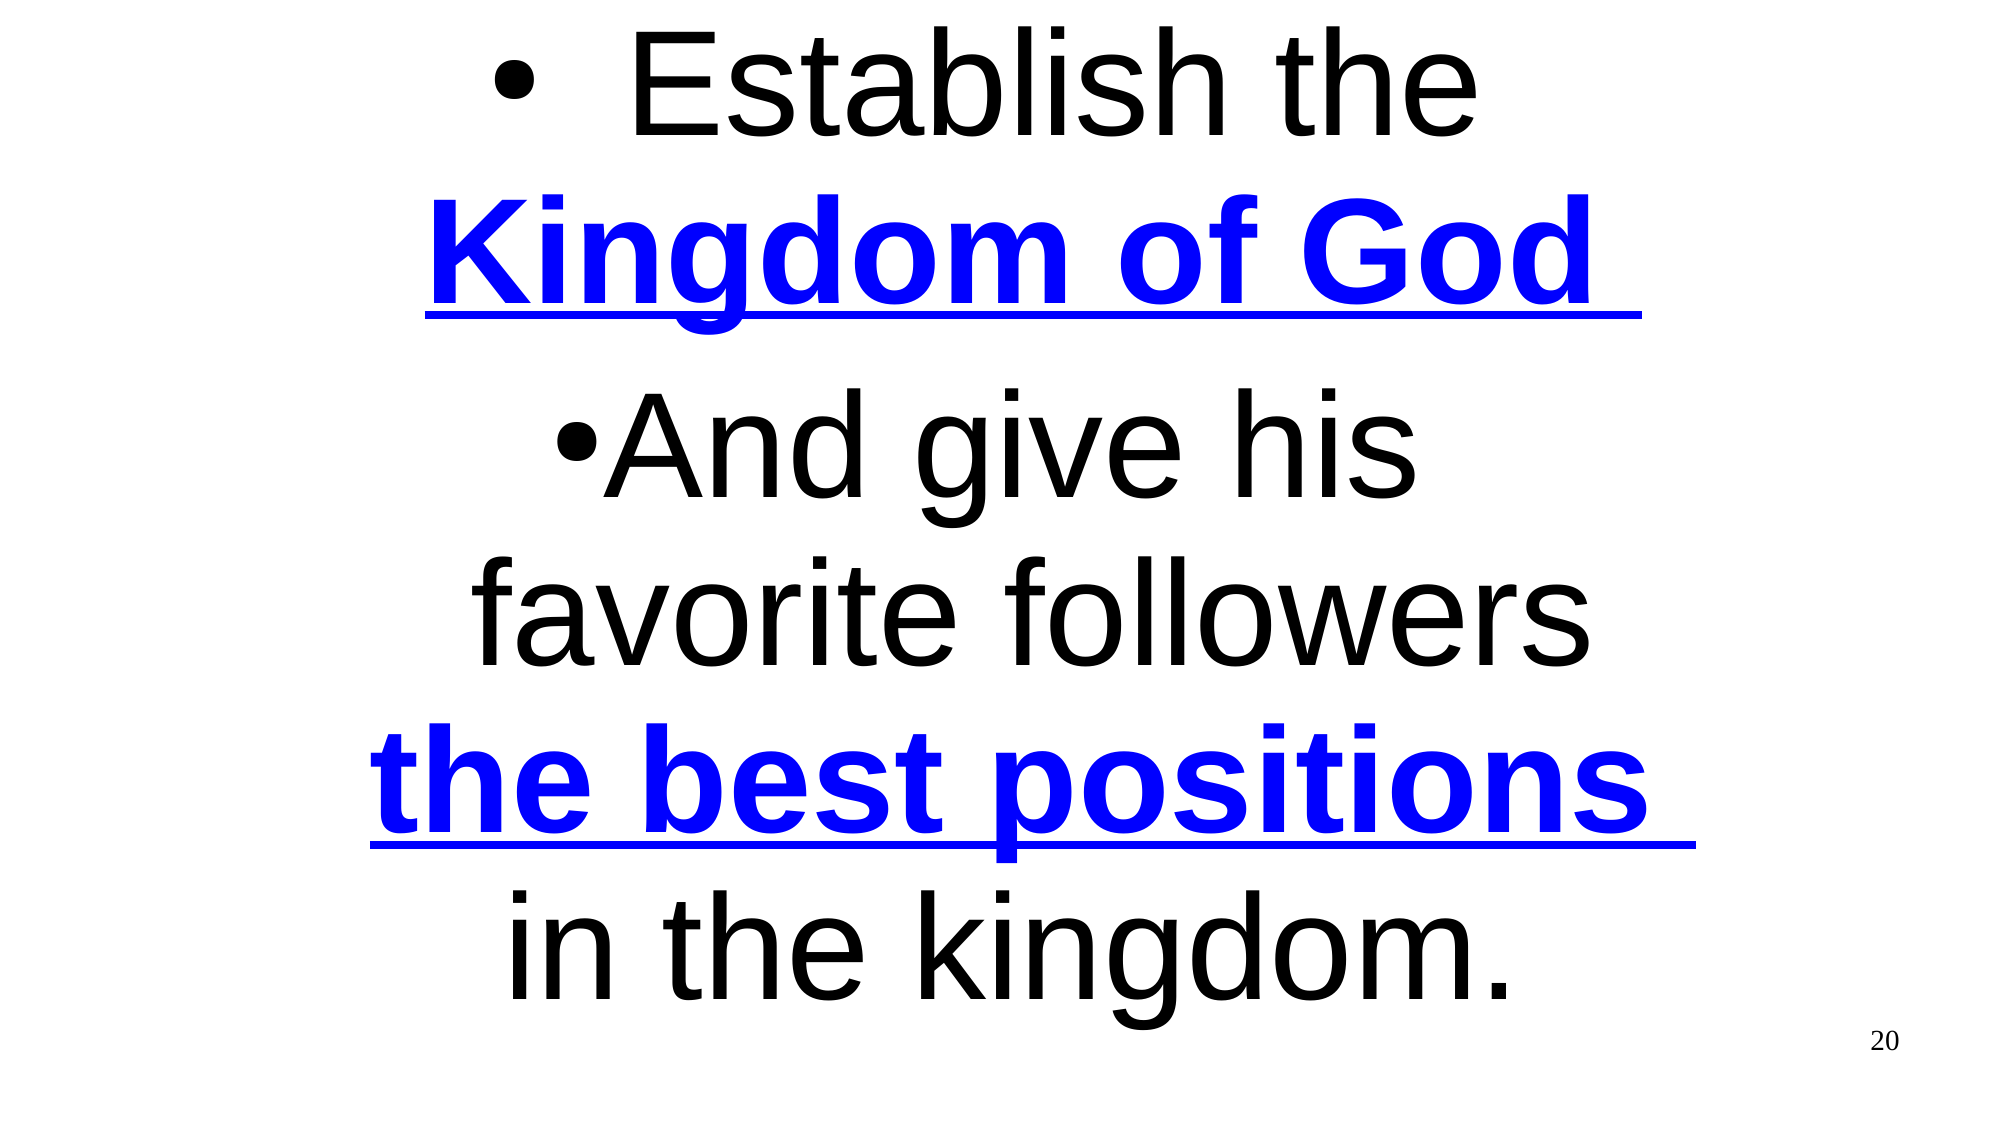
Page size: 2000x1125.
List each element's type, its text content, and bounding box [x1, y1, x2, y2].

list Establish the Kingdom of God And give his favorite followers the best positions in the kingdom. [0, 0, 1996, 1123]
